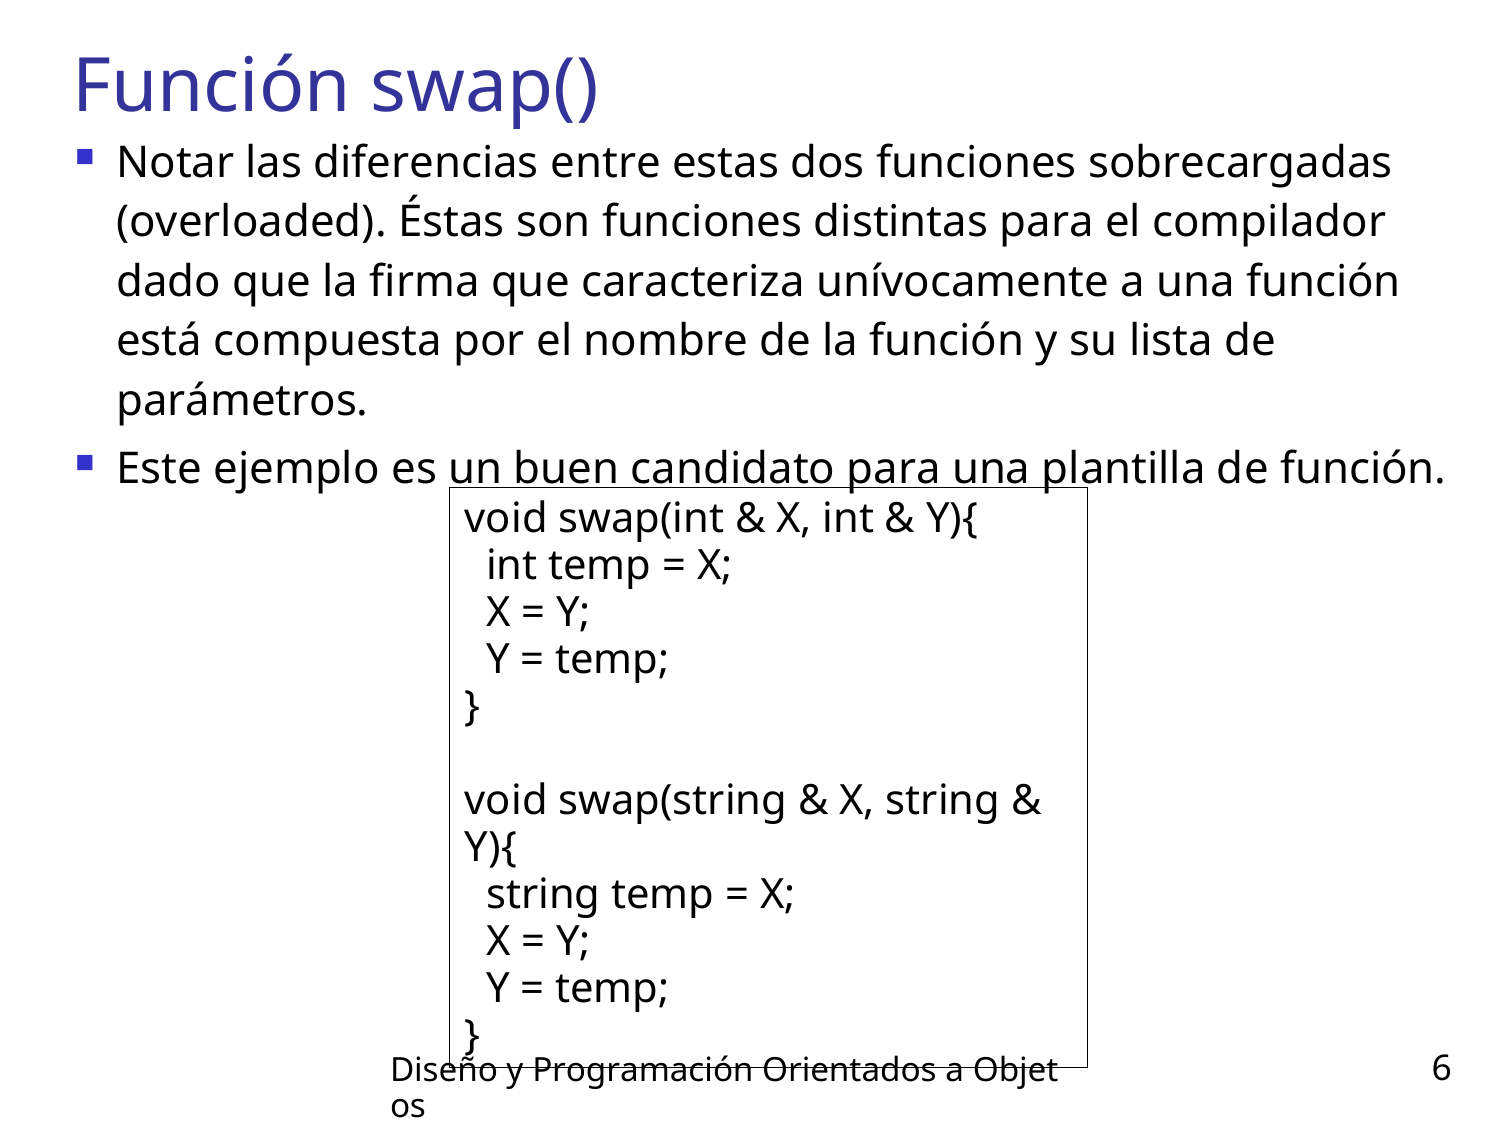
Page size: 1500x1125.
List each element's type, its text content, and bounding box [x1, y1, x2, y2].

text_box void swap(int & X, int & Y)‏{ int temp = X; X = Y; Y = temp; } void swap(string & X, string & Y)‏{ string temp = X; X = Y; Y = temp; } [449, 524, 1088, 1068]
title Función swap()‏ [72, 1, 1463, 164]
list Notar las diferencias entre estas dos funciones sobrecargadas (overloaded). Éstas son funciones distintas para el compilador dado que la firma que caracteriza unívocamente a una función está compuesta por el nombre de la función y su lista de parámetros. Este ejemplo es un buen candidato para una plantilla de función. [75, 130, 1462, 524]
